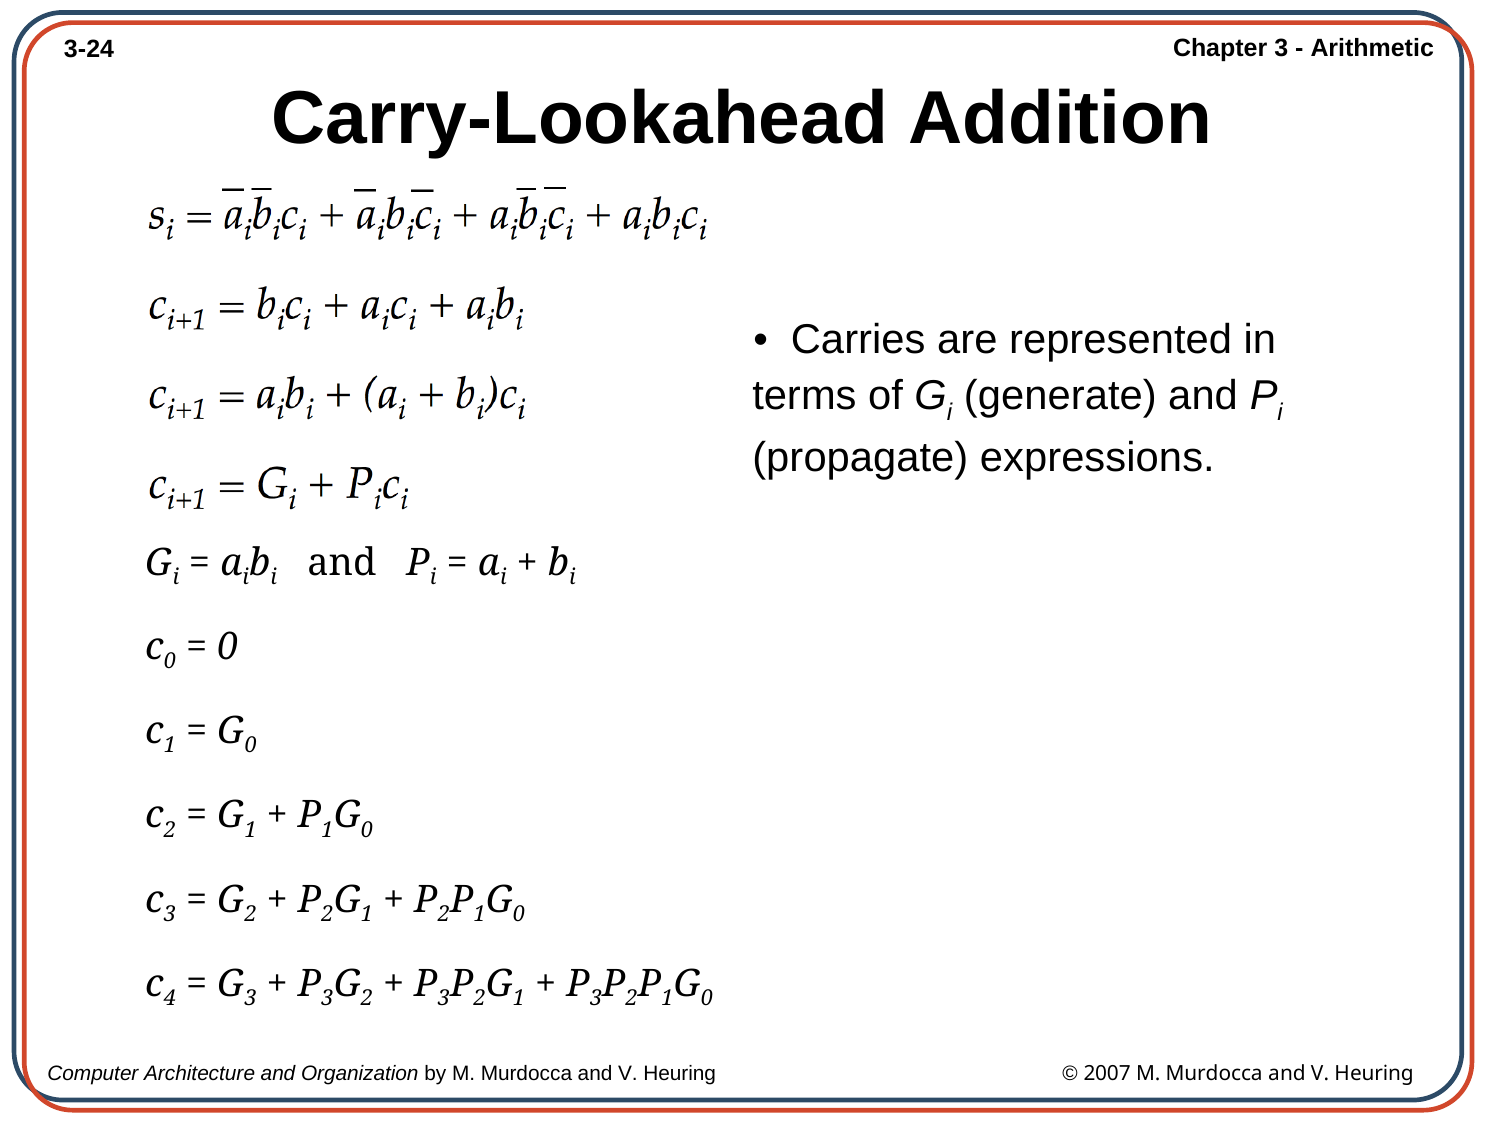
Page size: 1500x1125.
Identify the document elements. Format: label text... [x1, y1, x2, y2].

text_box • Carries are represented in terms of Gi (generate) and Pi (propagate) expressions. [737, 299, 1388, 625]
text_box si = aibici + aibici + aibici + aibici ci+1 = bici + aici + aibi ci+1 = aibi + (ai + bi)ci ci+1 = Gi + Pici Gi = aibi and Pi = ai + bi c0 = 0 c1 = G0 c2 = G1 + P1G0 c3 = G2 + P2G1 + P2P1G0 c4 = G3 + P3G2 + P3P2G1 + P3P2P1G0 [112, 187, 1425, 1026]
title Carry-Lookahead Addition [37, 75, 1447, 163]
picture [145, 185, 709, 511]
